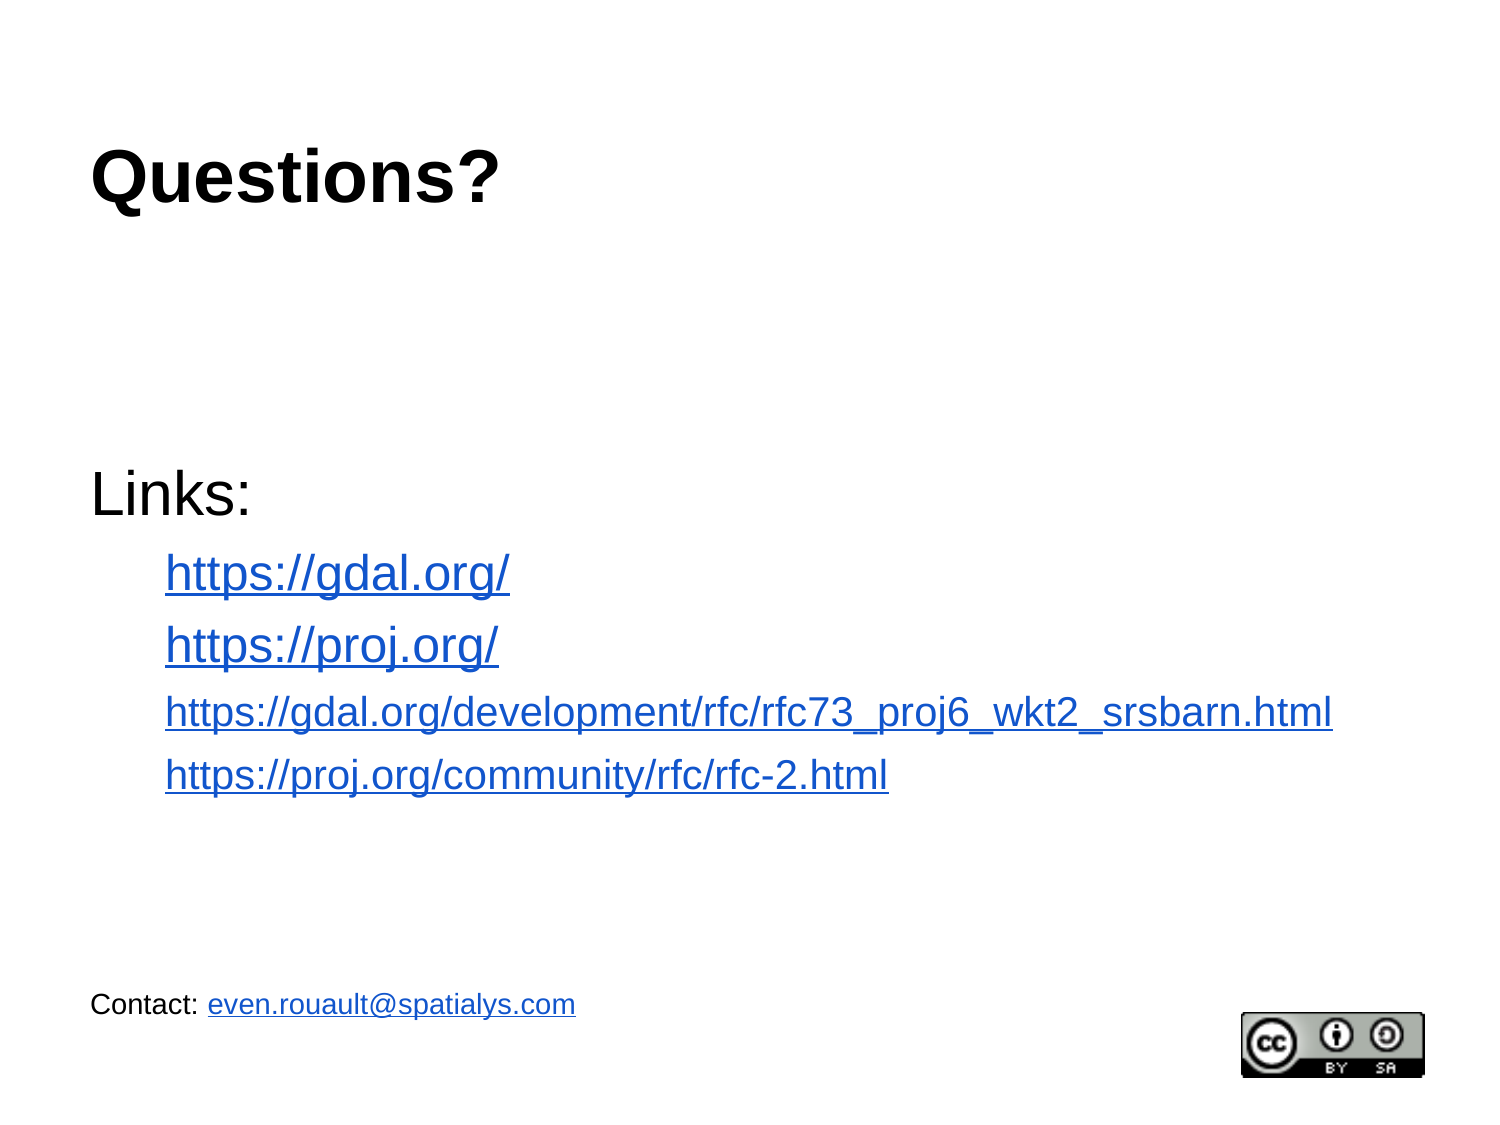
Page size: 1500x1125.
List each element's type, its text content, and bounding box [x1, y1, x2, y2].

title Questions? [75, 45, 1425, 233]
picture [1241, 1012, 1425, 1078]
list Links: https://gdal.org/ https://proj.org/ https://gdal.org/development/rfc/rfc73_proj6_wkt2_srsbarn.html https://proj.org/community/rfc/rfc-2.html Contact: even.rouault@spatialys.com [75, 262, 1425, 1078]
